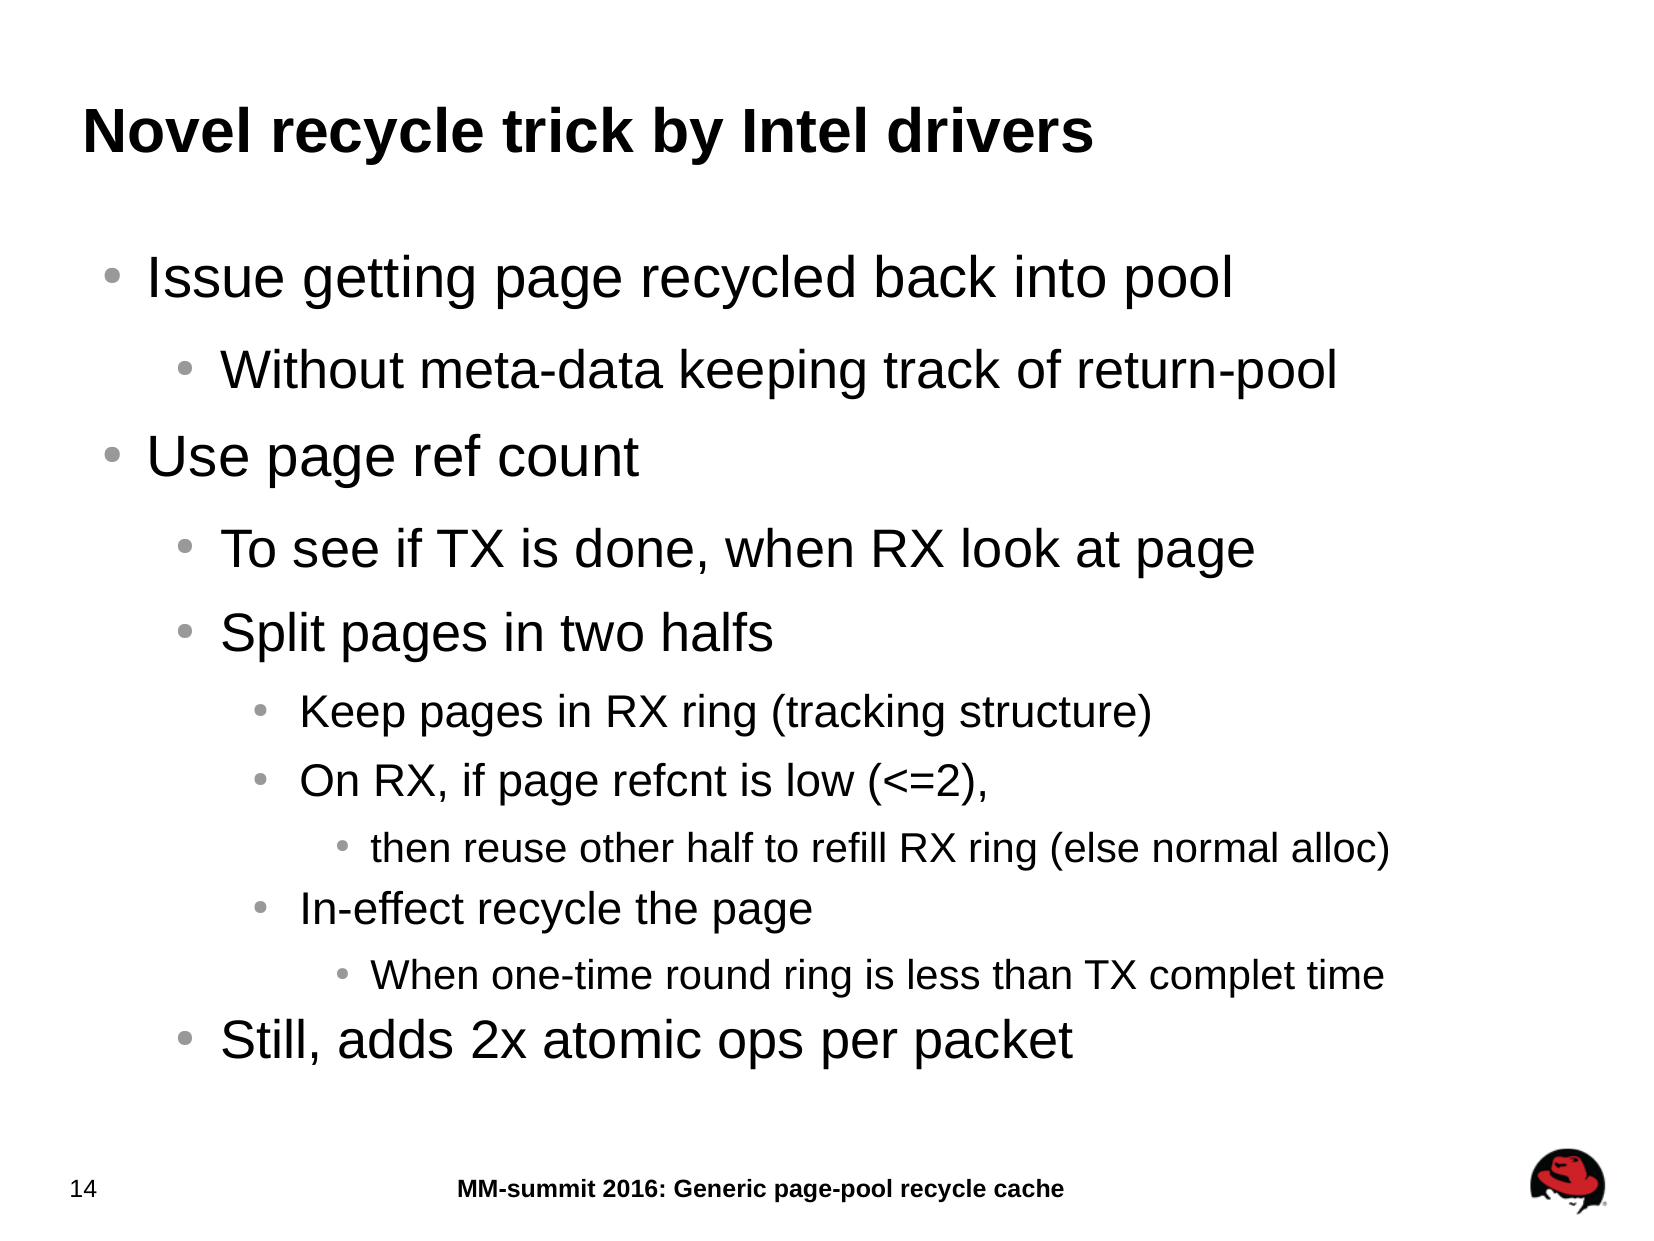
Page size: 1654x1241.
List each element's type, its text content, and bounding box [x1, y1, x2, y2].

picture [1529, 1146, 1613, 1224]
title Novel recycle trick by Intel drivers [82, 37, 1571, 226]
list Issue getting page recycled back into pool Without meta-data keeping track of return-pool Use page ref count To see if TX is done, when RX look at page Split pages in two halfs Keep pages in RX ring (tracking structure) On RX, if page refcnt is low (<=2), then reuse other half to refill RX ring (else normal alloc) In-effect recycle the page When one-time round ring is less than TX complet time Still, adds 2x atomic ops per packet [86, 244, 1576, 1071]
